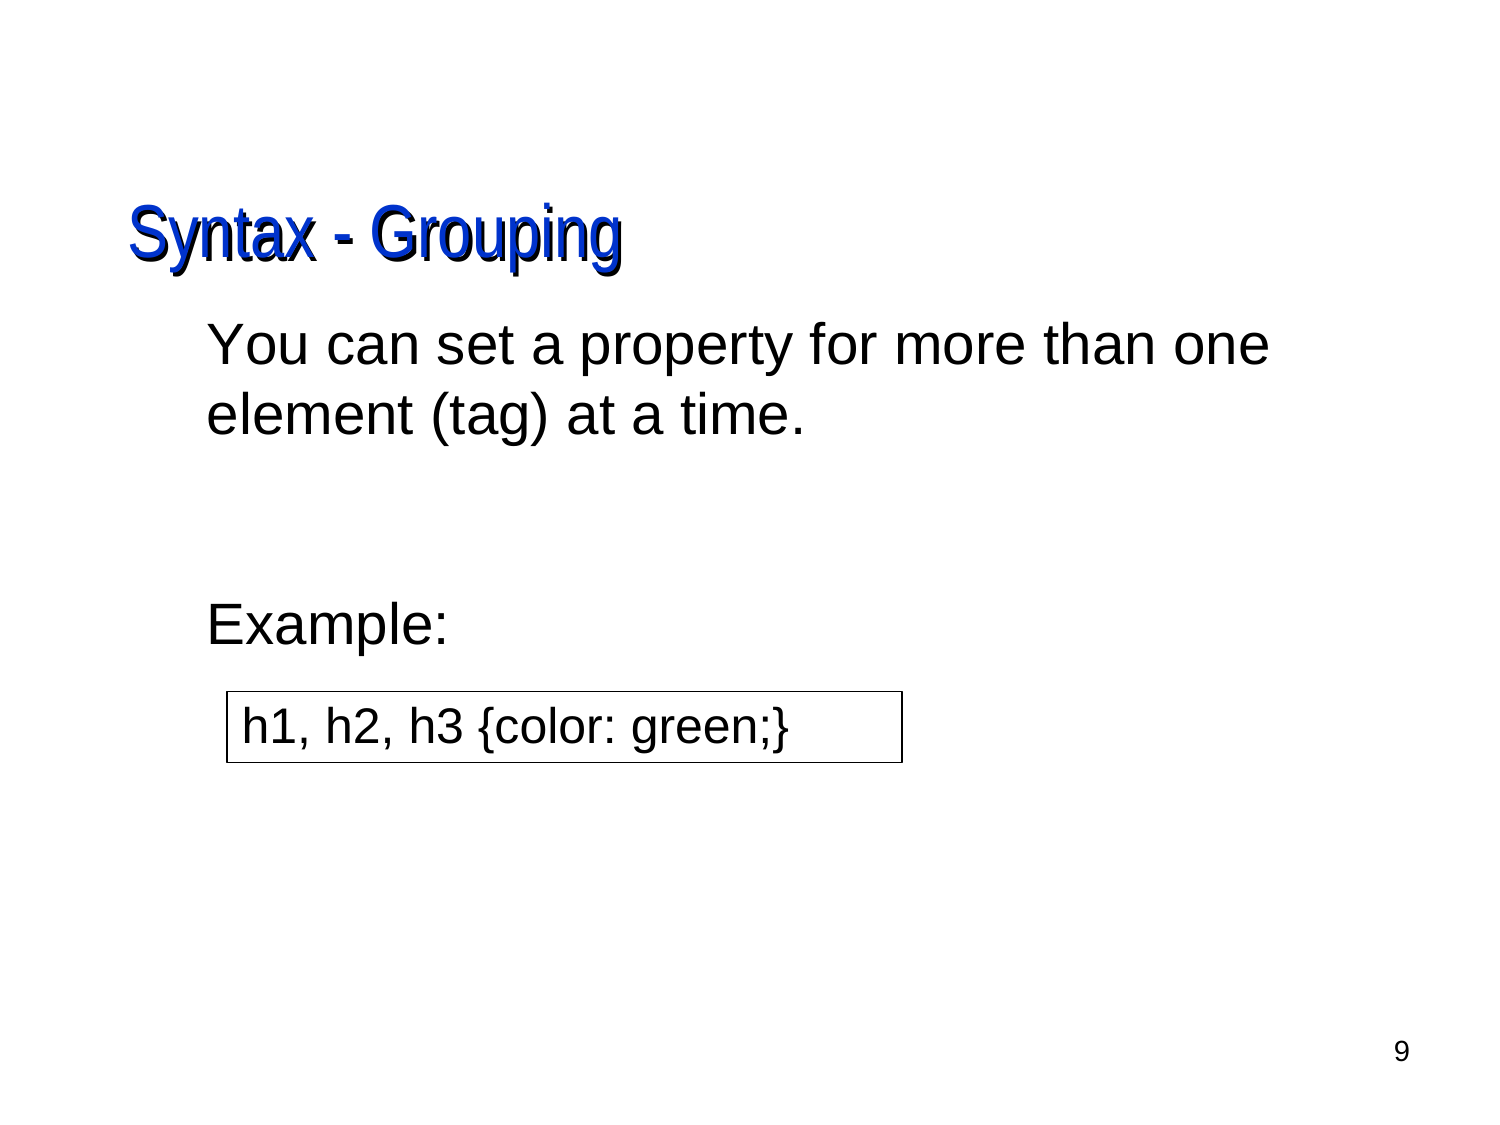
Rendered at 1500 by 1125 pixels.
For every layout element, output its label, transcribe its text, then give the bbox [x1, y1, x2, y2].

text_box You can set a property for more than one element (tag) at a time. Example: [191, 298, 1382, 804]
text_box h1, h2, h3 {color: green;} [226, 691, 902, 763]
text_box Syntax - Grouping [112, 174, 1476, 281]
